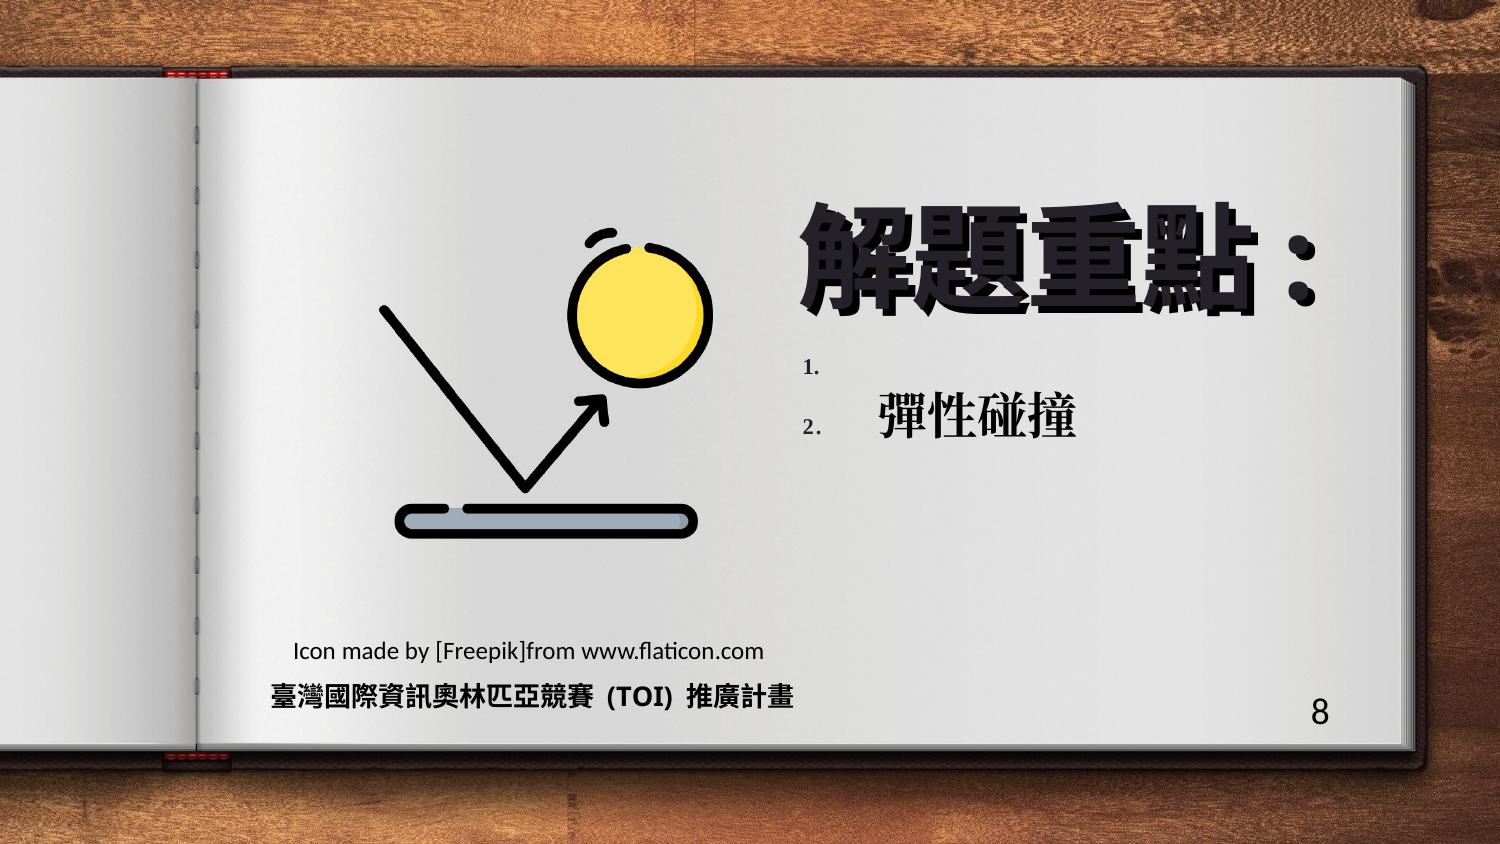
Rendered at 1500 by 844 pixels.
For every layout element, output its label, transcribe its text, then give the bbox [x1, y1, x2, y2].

title 解題重點: [782, 146, 1313, 338]
text_box [1295, 672, 1386, 737]
text_box Icon made by [Freepik]from www.flaticon.com [278, 627, 867, 672]
picture [379, 216, 713, 550]
subtitle 彈性碰撞 [787, 309, 1361, 584]
